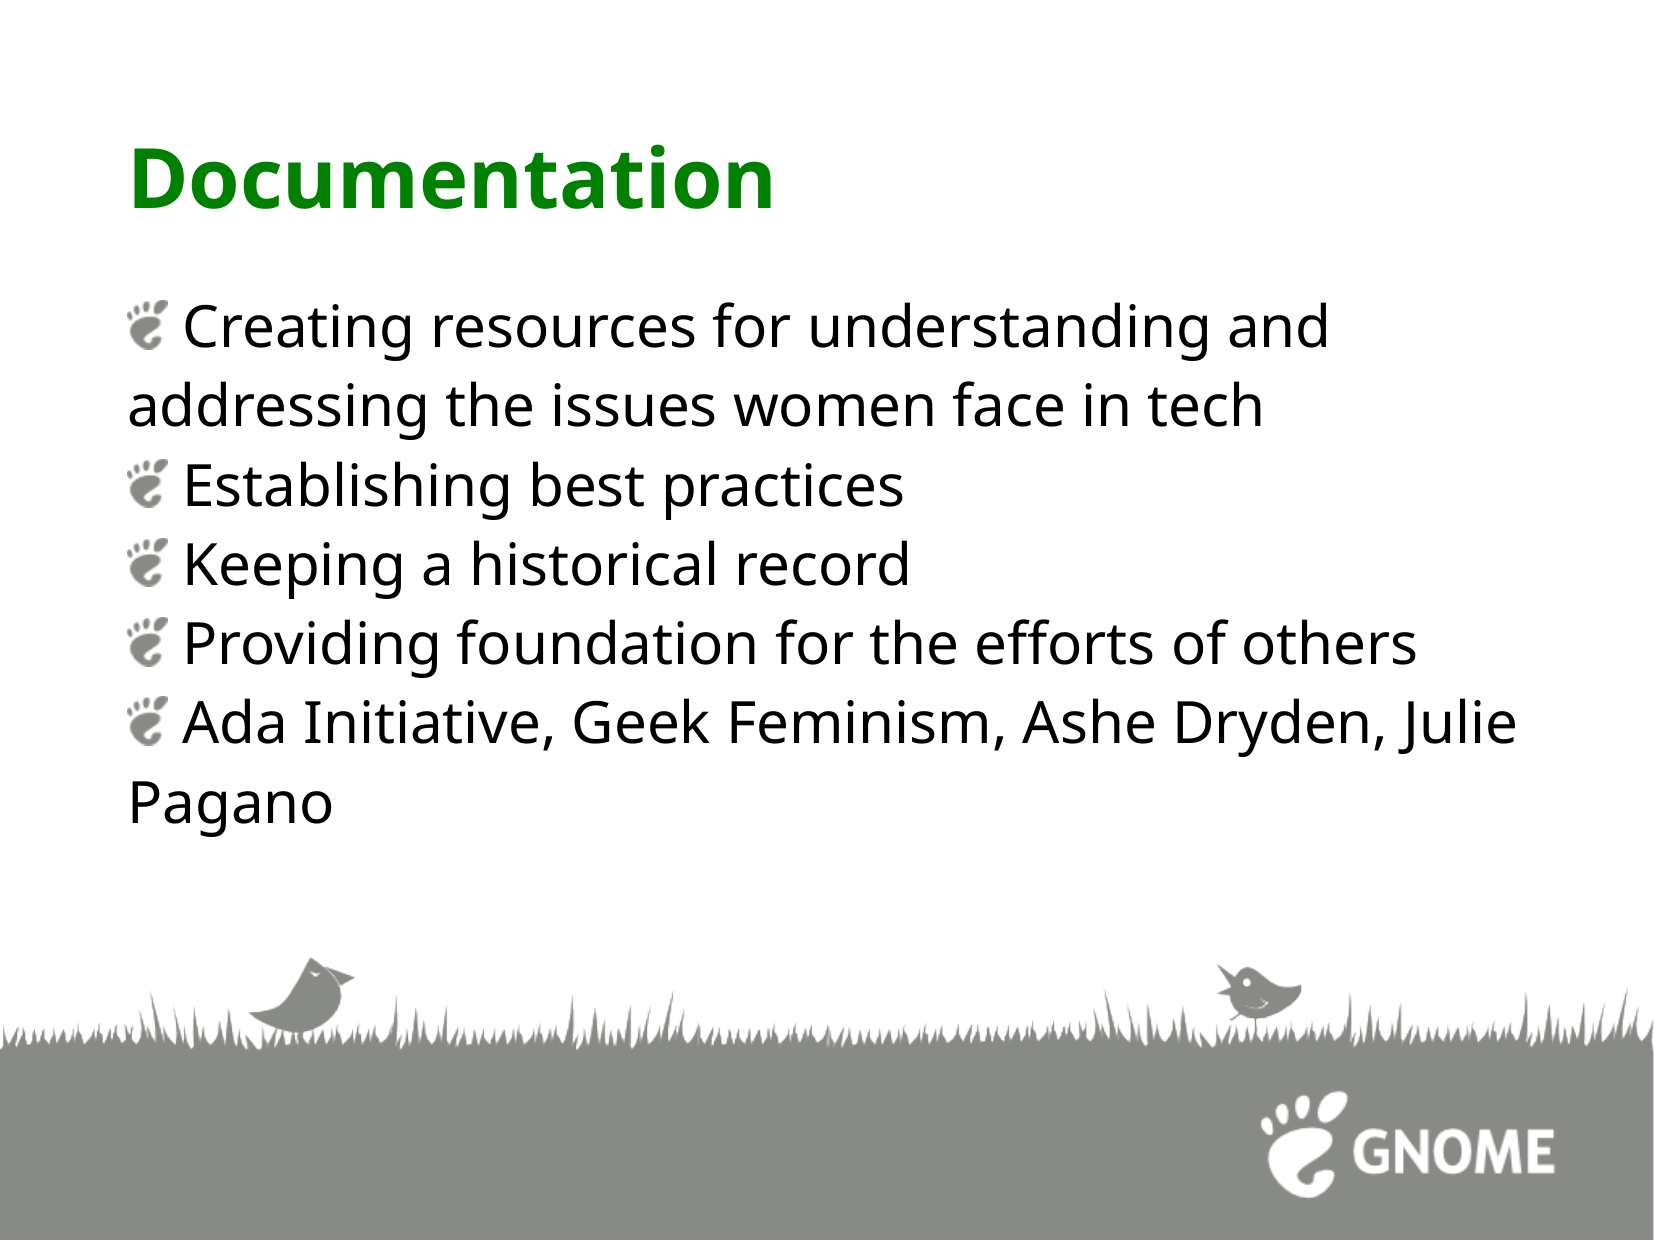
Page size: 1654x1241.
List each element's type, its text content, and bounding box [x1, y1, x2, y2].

text_box Documentation [112, 112, 1654, 239]
text_box Creating resources for understanding and addressing the issues women face in tech Establishing best practices Keeping a historical record Providing foundation for the efforts of others Ada Initiative, Geek Feminism, Ashe Dryden, Julie Pagano [112, 277, 1654, 764]
picture [0, 0, 1654, 1241]
